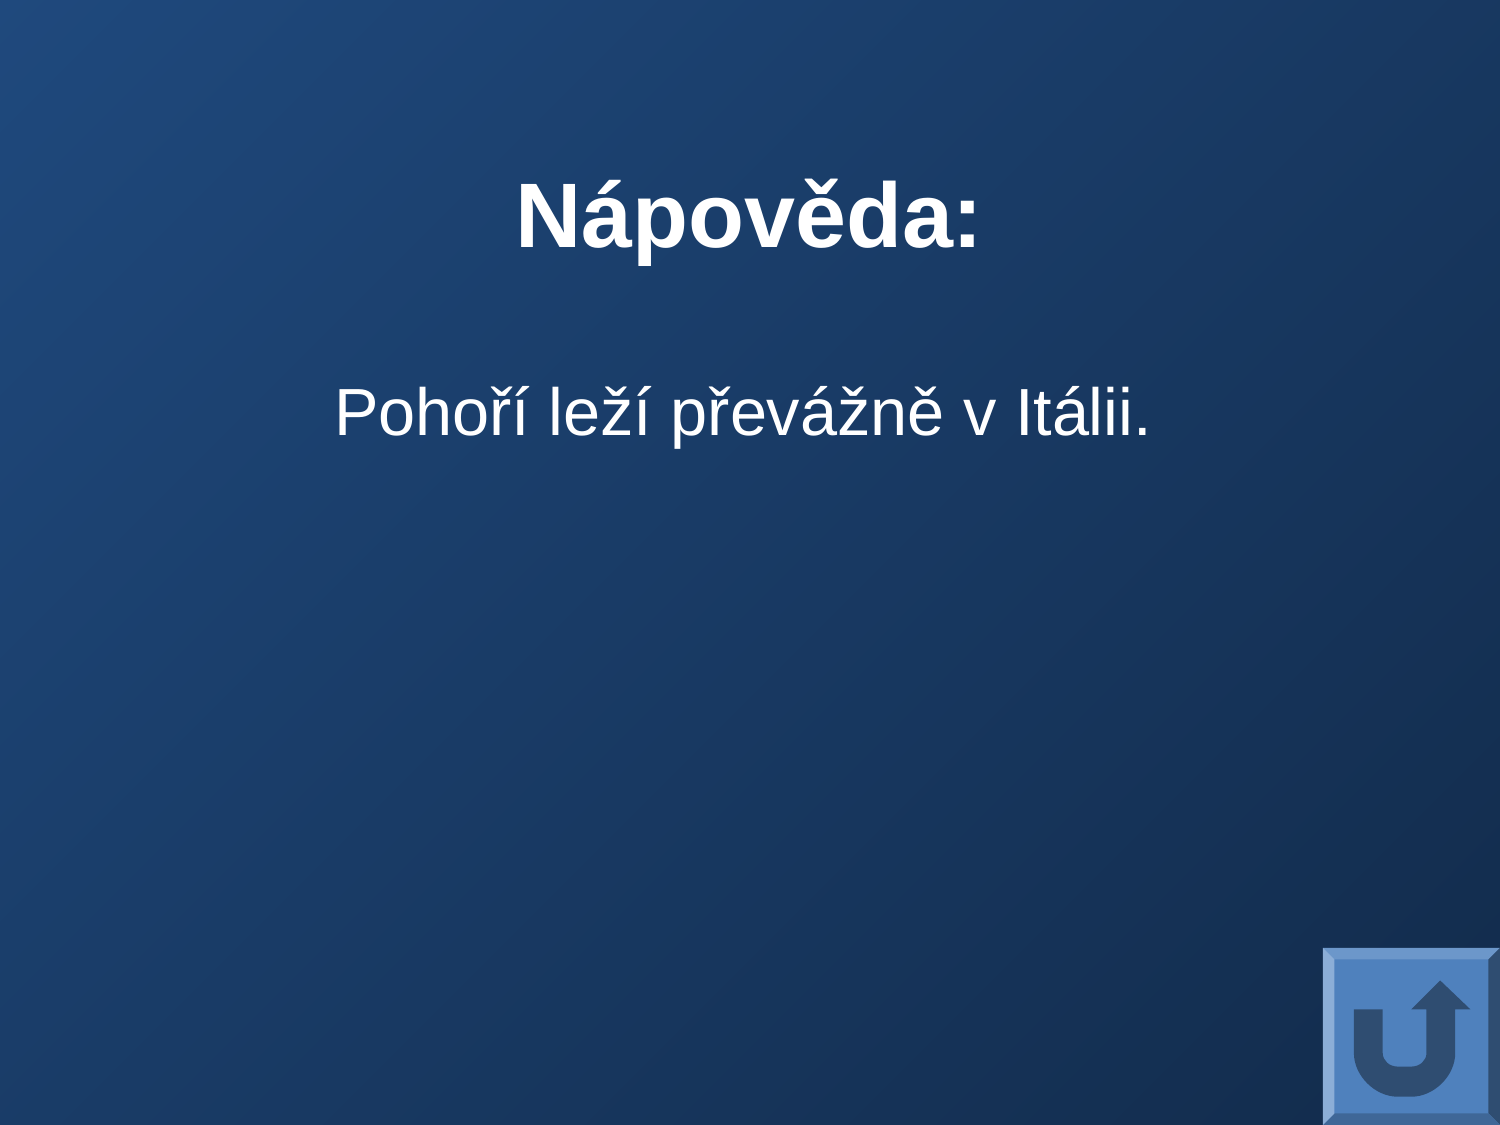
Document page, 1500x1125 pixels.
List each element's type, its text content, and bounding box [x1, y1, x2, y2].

title Nápověda: [112, 90, 1388, 332]
text_box [1324, 947, 1500, 1125]
text_box Pohoří leží převážně v Itálii. [218, 361, 1269, 650]
